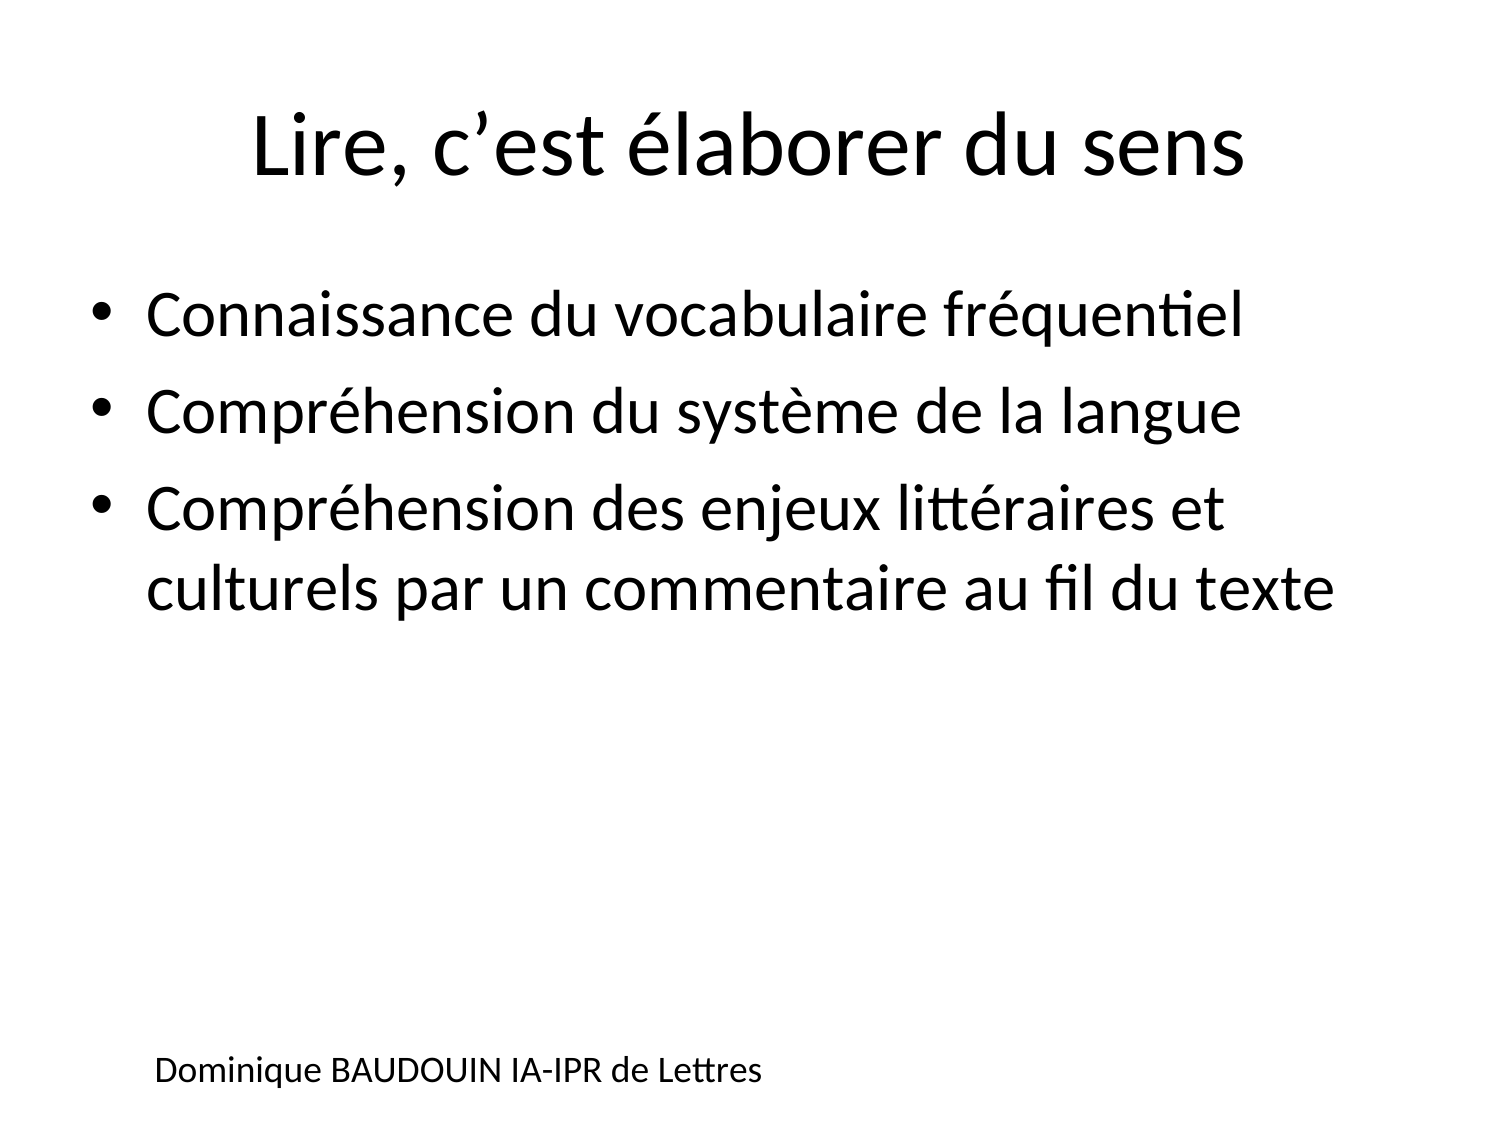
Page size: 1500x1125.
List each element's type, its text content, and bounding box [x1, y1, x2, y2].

text_box Dominique BAUDOUIN IA-IPR de Lettres [139, 1036, 778, 1098]
title Lire, c’est élaborer du sens [75, 45, 1426, 233]
list Connaissance du vocabulaire fréquentiel Compréhension du système de la langue Compréhension des enjeux littéraires et culturels par un commentaire au fil du texte [75, 262, 1426, 1005]
